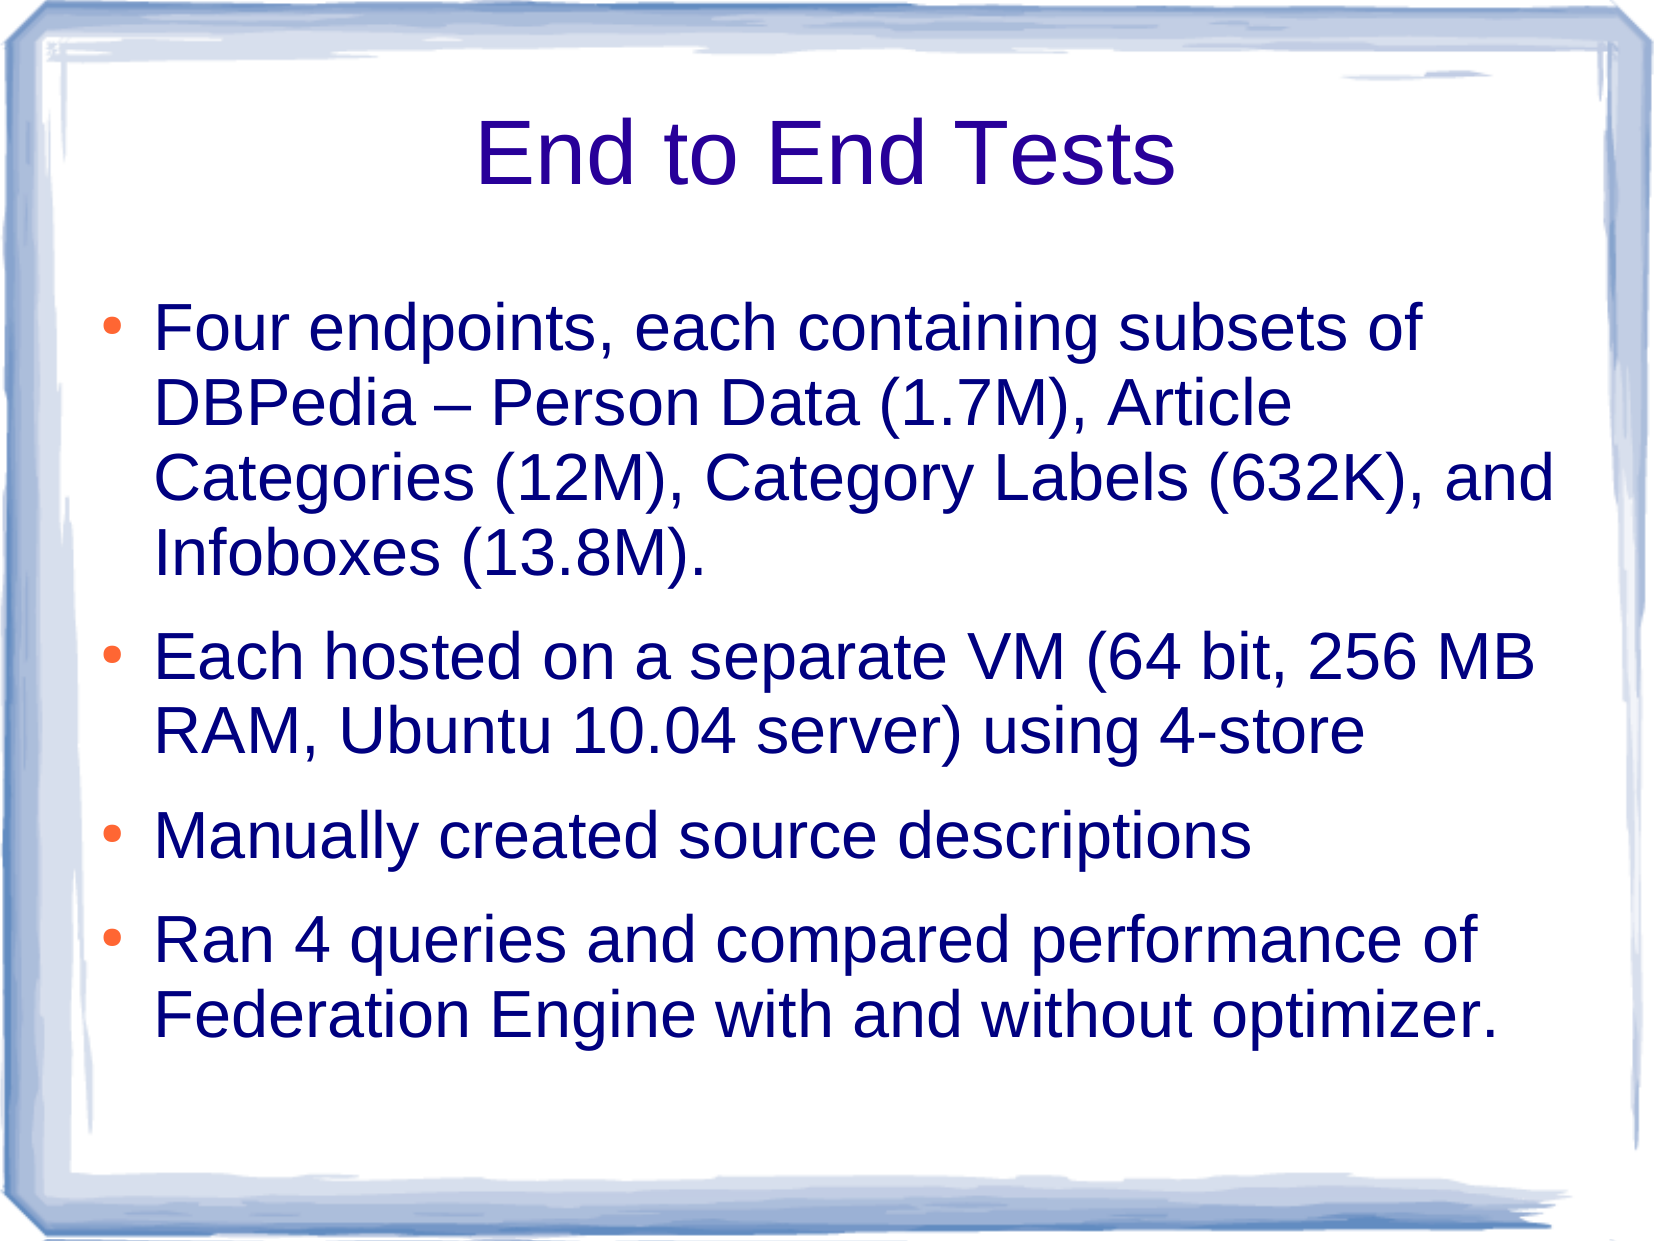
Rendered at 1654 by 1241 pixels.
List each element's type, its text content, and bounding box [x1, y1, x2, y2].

list Four endpoints, each containing subsets of DBPedia – Person Data (1.7M), Article Categories (12M), Category Labels (632K), and Infoboxes (13.8M). Each hosted on a separate VM (64 bit, 256 MB RAM, Ubuntu 10.04 server) using 4-store Manually created source descriptions Ran 4 queries and compared performance of Federation Engine with and without optimizer. [82, 290, 1571, 1157]
title End to End Tests [82, 49, 1571, 257]
picture [0, 0, 1654, 1241]
